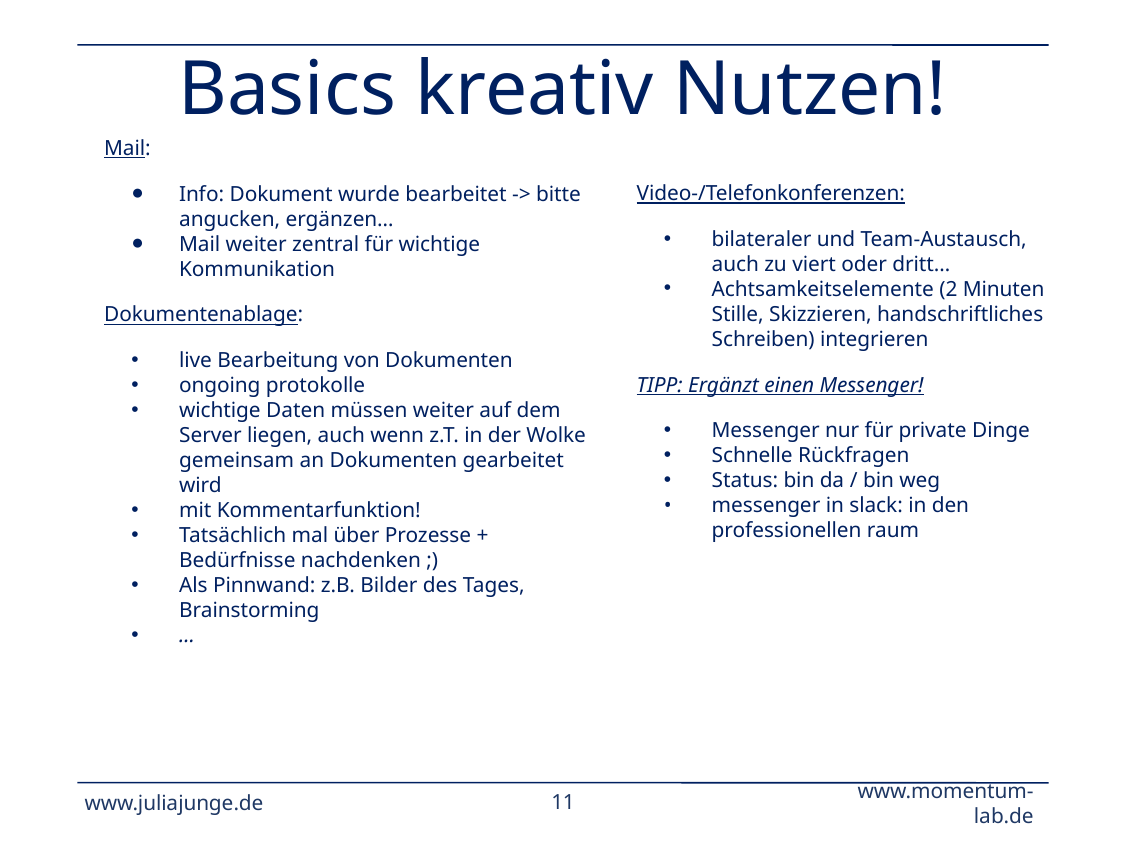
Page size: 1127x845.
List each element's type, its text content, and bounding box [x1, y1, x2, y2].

title Basics kreativ Nutzen! [77, 19, 1049, 161]
slide_number <number> [436, 780, 690, 825]
slide_number www.momentum-lab.de [795, 780, 1049, 825]
list Mail: Info: Dokument wurde bearbeitet -> bitte angucken, ergänzen… Mail weiter zentral für wichtige Kommunikation Dokumentenablage: live Bearbeitung von Dokumenten ongoing protokolle wichtige Daten müssen weiter auf dem Server liegen, auch wenn z.T. in der Wolke gemeinsam an Dokumenten gearbeitet wird mit Kommentarfunktion! Tatsächlich mal über Prozesse + Bedürfnisse nachdenken ;) Als Pinnwand: z.B. Bilder des Tages, Brainstorming ... [89, 126, 622, 755]
text_box Video-/Telefonkonferenzen: bilateraler und Team-Austausch, auch zu viert oder dritt… Achtsamkeitselemente (2 Minuten Stille, Skizzieren, handschriftliches Schreiben) integrieren TIPP: Ergänzt einen Messenger! Messenger nur für private Dinge Schnelle Rückfragen Status: bin da / bin weg messenger in slack: in den professionellen raum [621, 164, 1061, 780]
slide_number www.juliajunge.de [69, 780, 331, 825]
